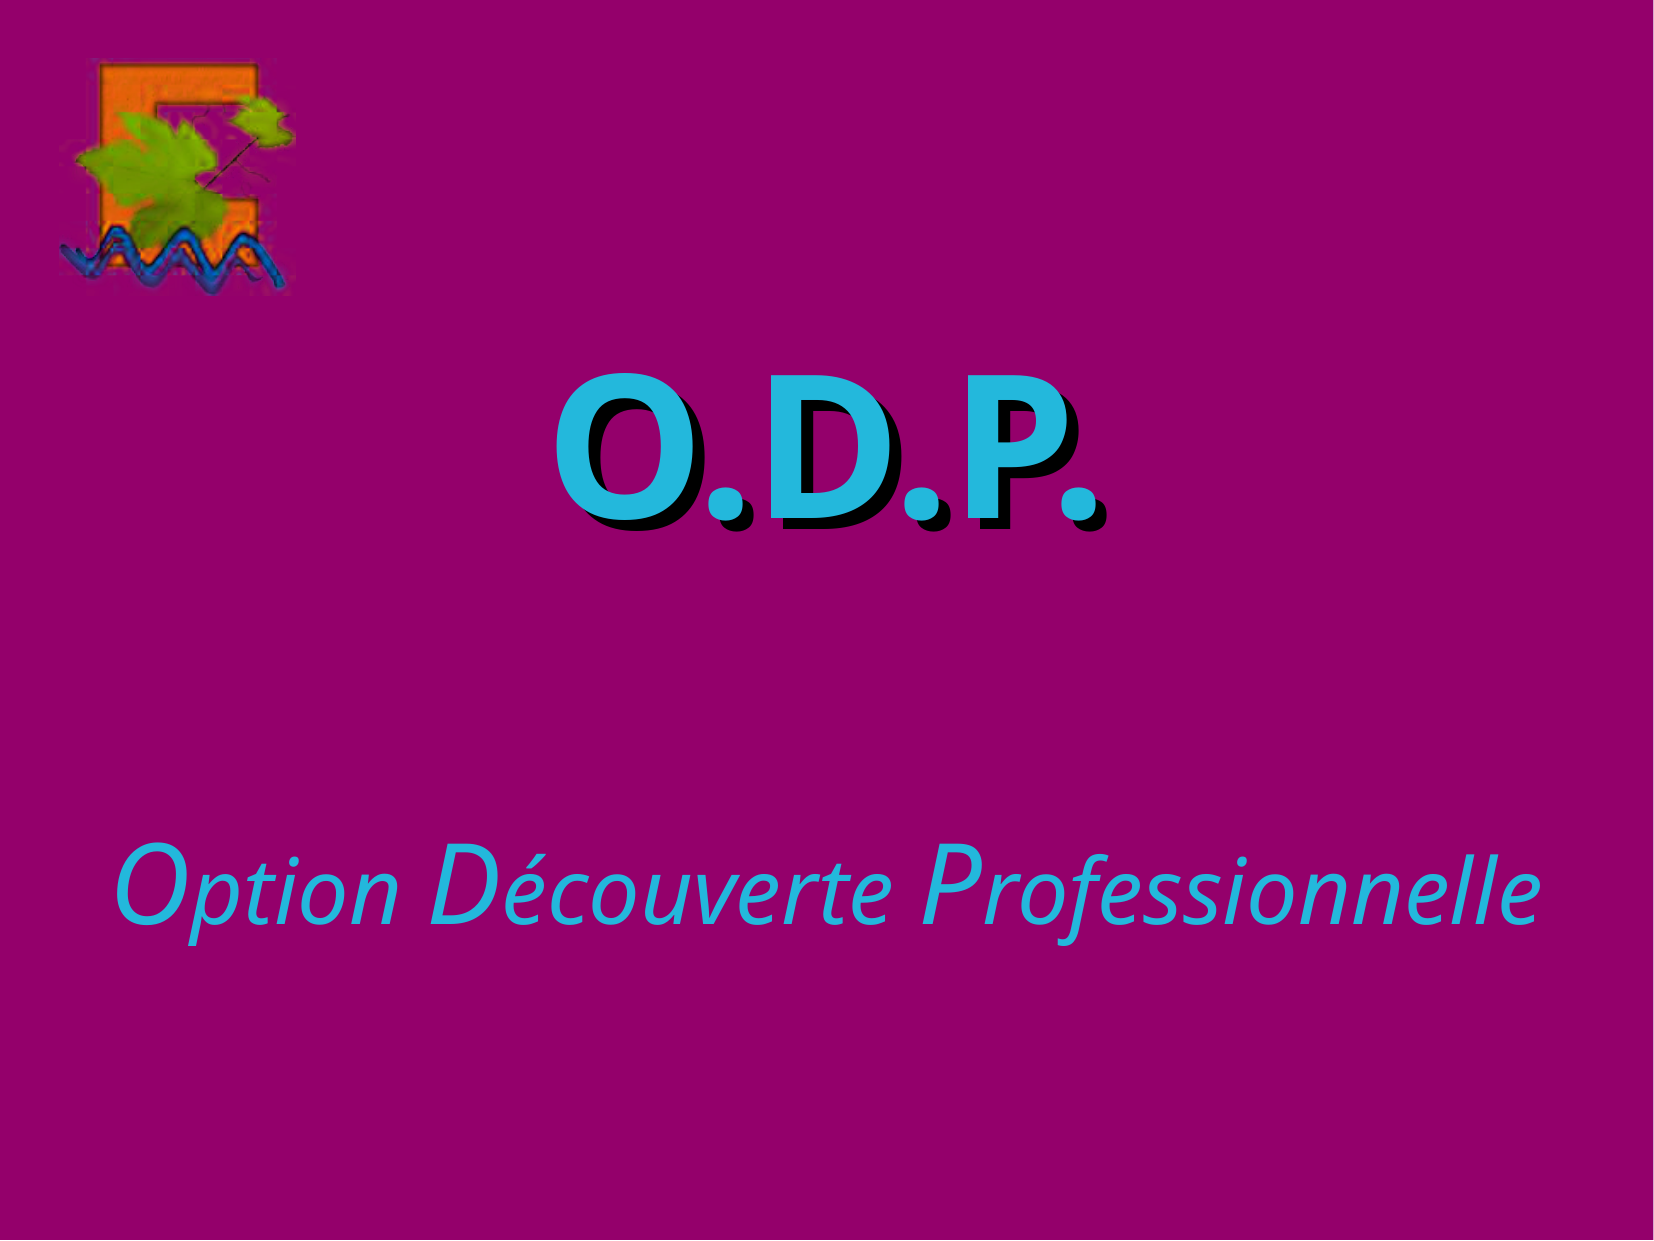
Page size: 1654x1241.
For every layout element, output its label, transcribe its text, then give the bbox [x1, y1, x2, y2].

picture [59, 58, 296, 296]
text_box O.D.P. [0, 296, 1654, 591]
text_box Option Découverte Professionnelle [0, 797, 1654, 969]
